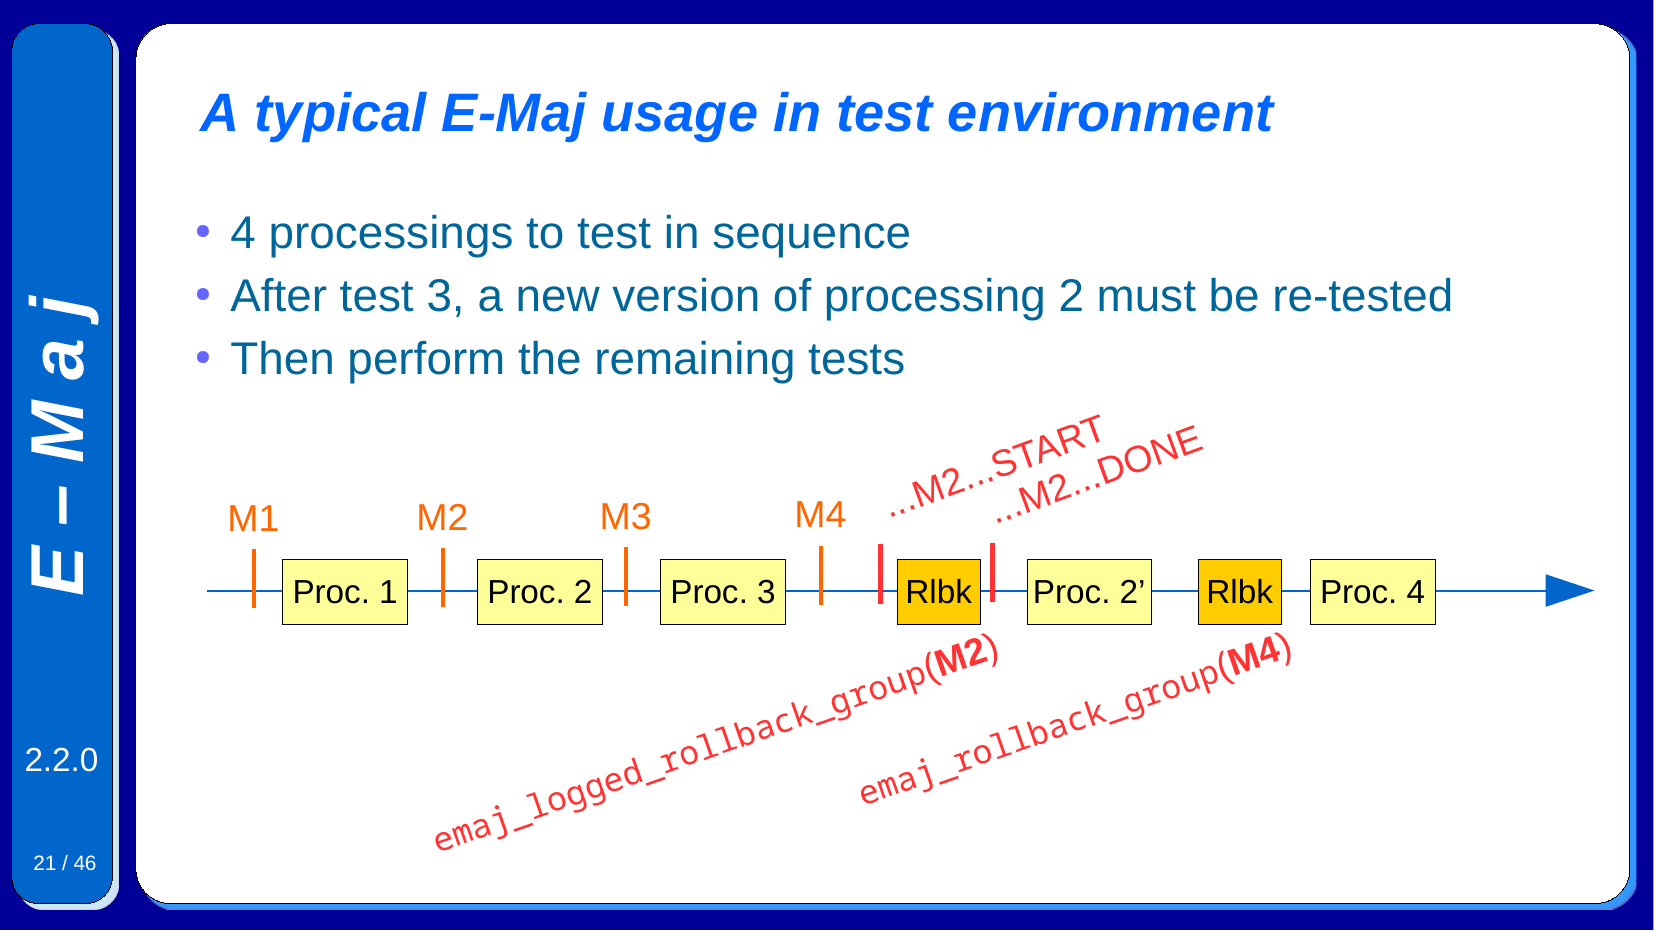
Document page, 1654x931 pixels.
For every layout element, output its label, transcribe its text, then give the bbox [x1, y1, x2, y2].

text_box emaj_logged_rollback_group(M2) [409, 610, 1025, 884]
text_box Proc. 2 [477, 559, 603, 625]
text_box Rlbk [1198, 559, 1282, 625]
text_box Proc. 3 [660, 559, 786, 625]
text_box M4 [779, 486, 862, 544]
text_box emaj_rollback_group(M4) [834, 609, 1318, 837]
text_box M2 [401, 488, 484, 546]
list 4 processings to test in sequence After test 3, a new version of processing 2 must be re-tested Then perform the remaining tests [177, 206, 1587, 385]
text_box Proc. 2’ [1027, 559, 1152, 625]
title A typical E-Maj usage in test environment [200, 34, 1575, 191]
text_box M3 [584, 487, 667, 545]
text_box ...M2...DONE [967, 404, 1225, 545]
text_box Rlbk [897, 559, 981, 625]
text_box Proc. 1 [282, 559, 408, 625]
text_box M1 [212, 490, 295, 547]
text_box ...M2...START [860, 394, 1123, 539]
text_box Proc. 4 [1310, 559, 1436, 625]
